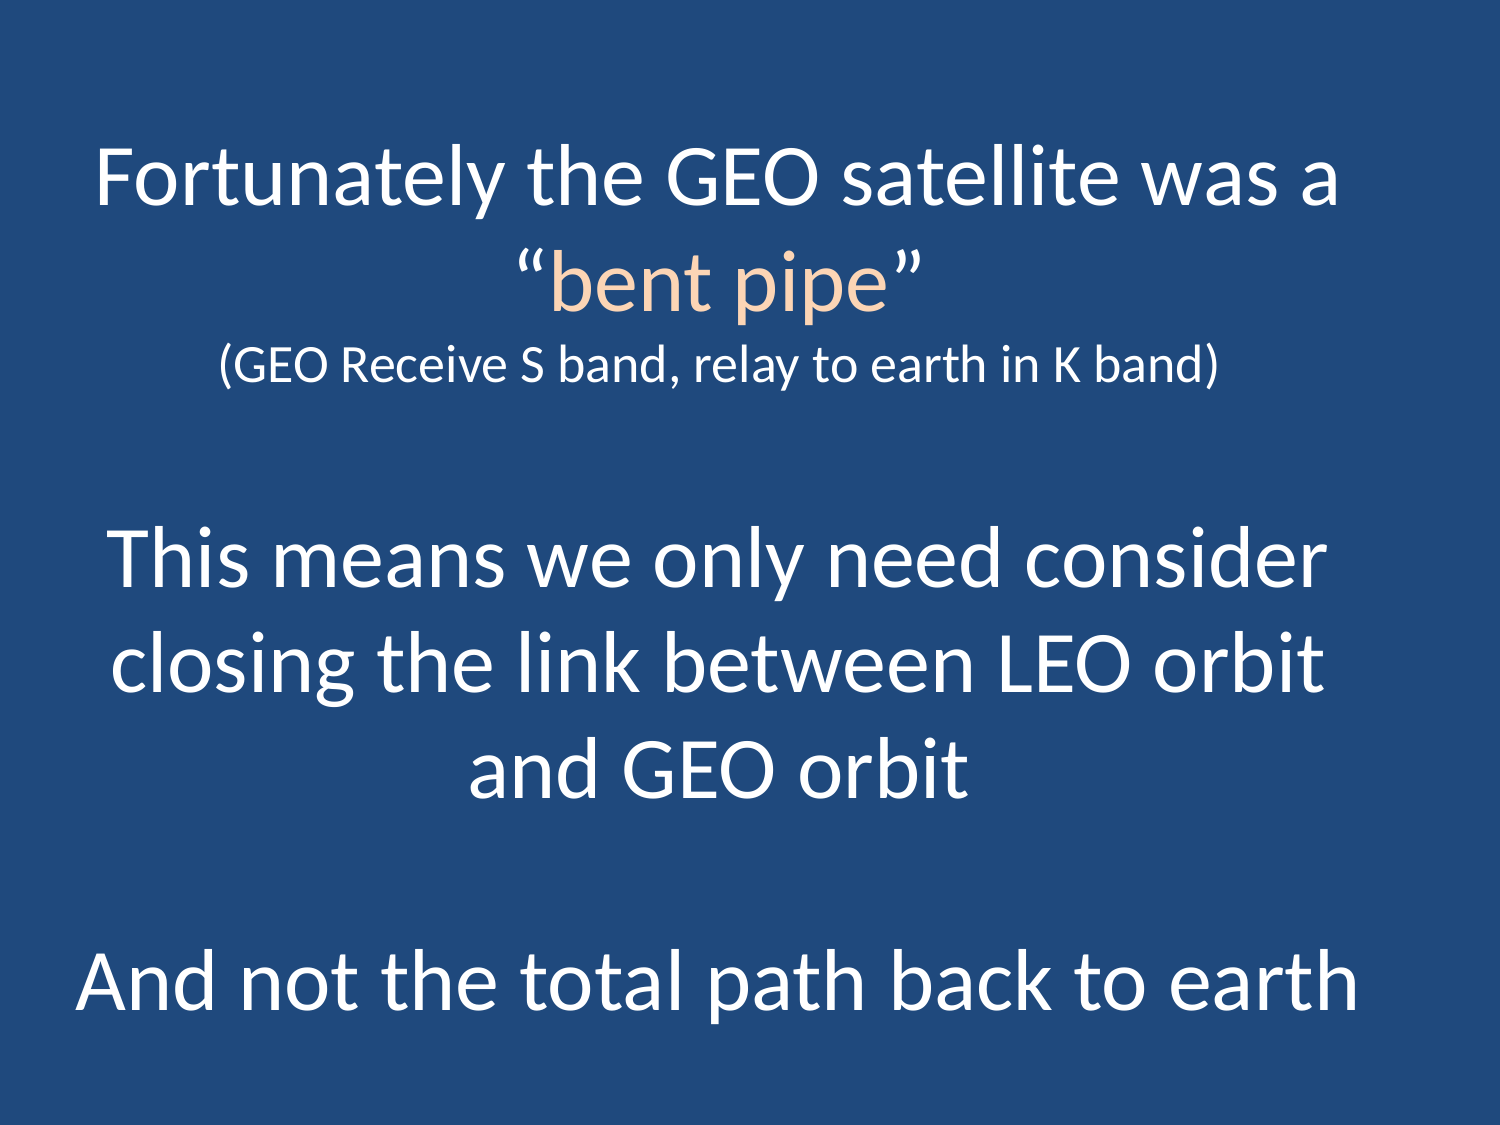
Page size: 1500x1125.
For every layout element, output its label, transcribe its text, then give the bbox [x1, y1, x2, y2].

title Fortunately the GEO satellite was a “bent pipe” (GEO Receive S band, relay to earth in K band) This means we only need consider closing the link between LEO orbit and GEO orbit And not the total path back to earth [44, 101, 1395, 1044]
